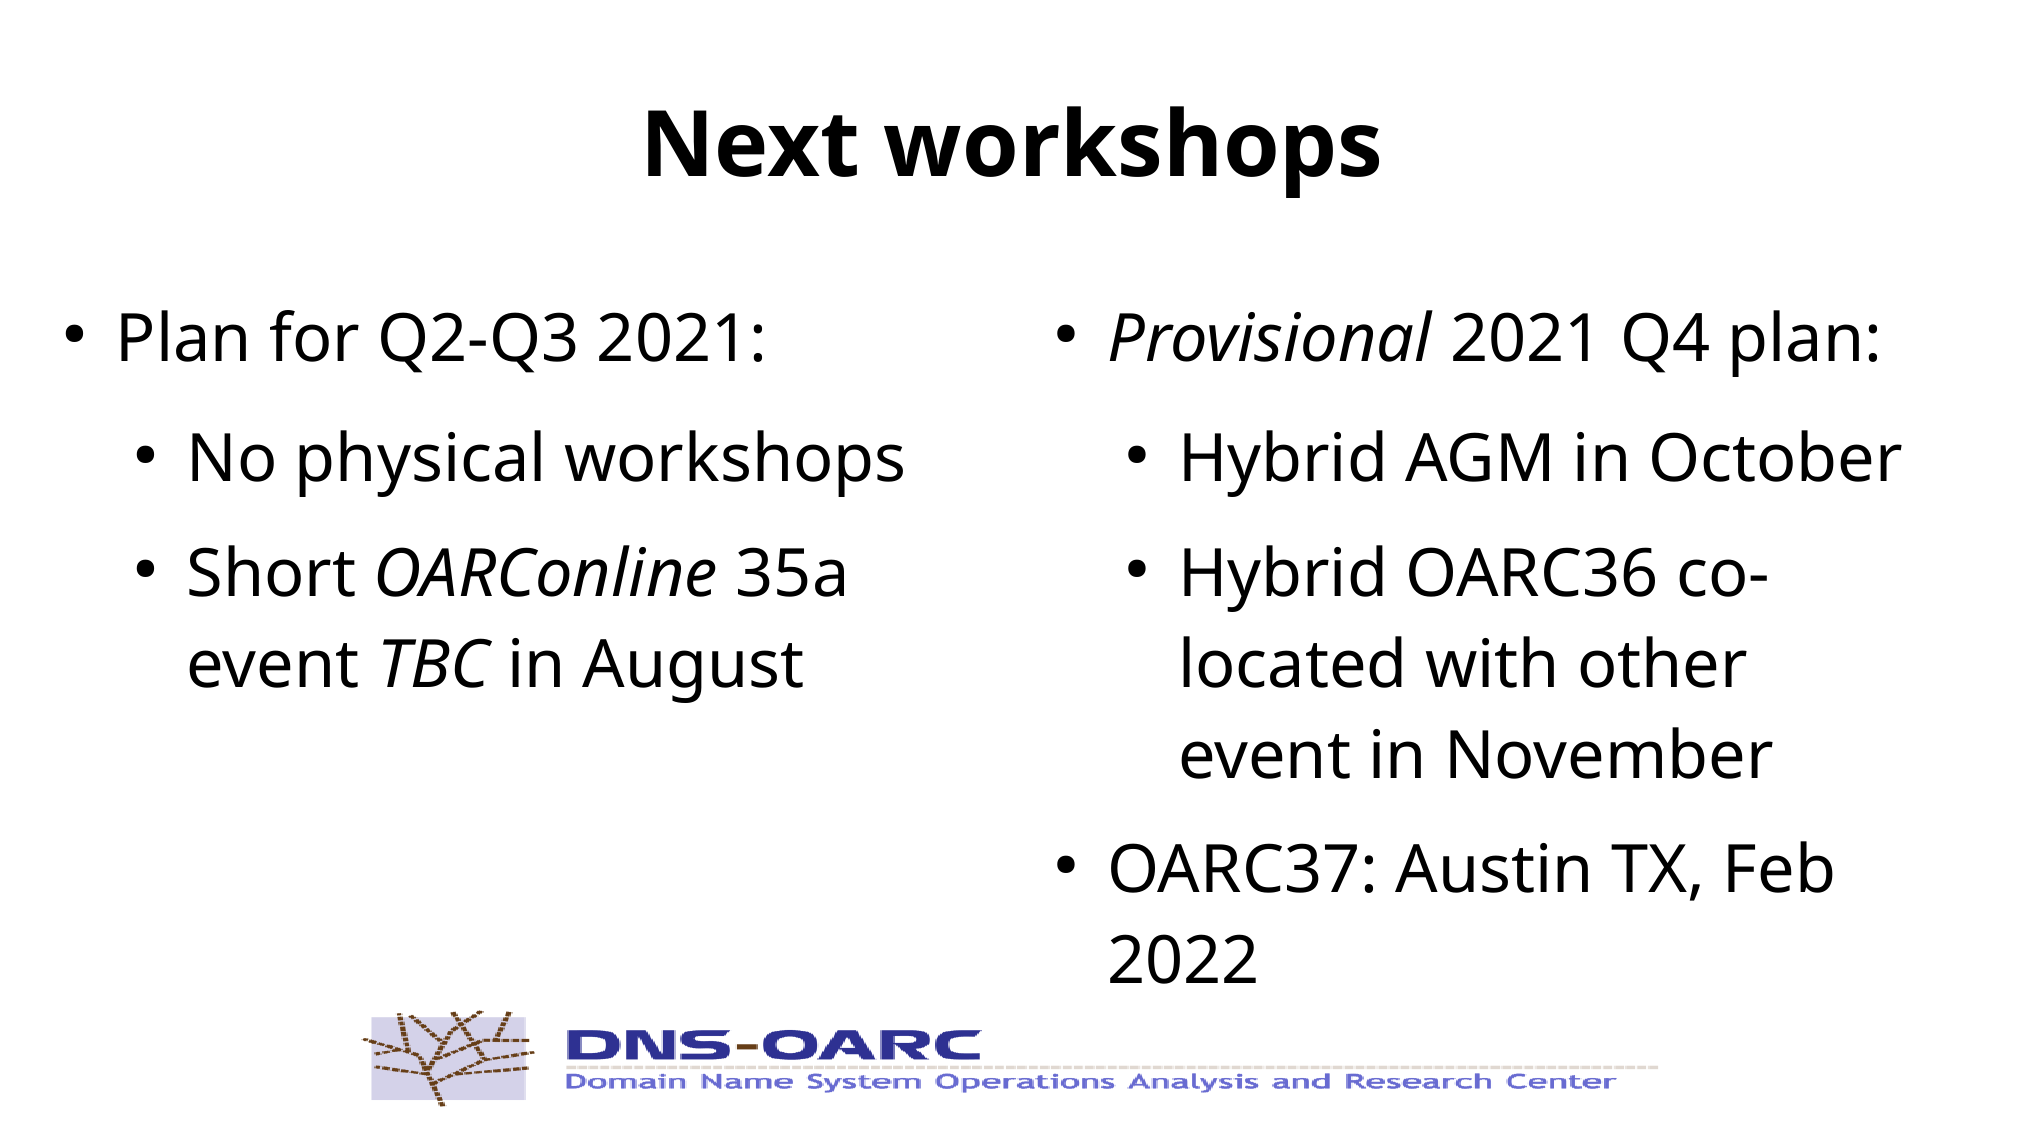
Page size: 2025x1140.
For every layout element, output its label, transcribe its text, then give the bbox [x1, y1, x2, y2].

picture [289, 1004, 1700, 1113]
list Plan for Q2-Q3 2021: No physical workshops Short OARConline 35a event TBC in August [45, 290, 1029, 899]
list Provisional 2021 Q4 plan: Hybrid AGM in October Hybrid OARC36 co-located with other event in November OARC37: Austin TX, Feb 2022 [1036, 290, 1935, 899]
title Next workshops [101, 45, 1924, 236]
